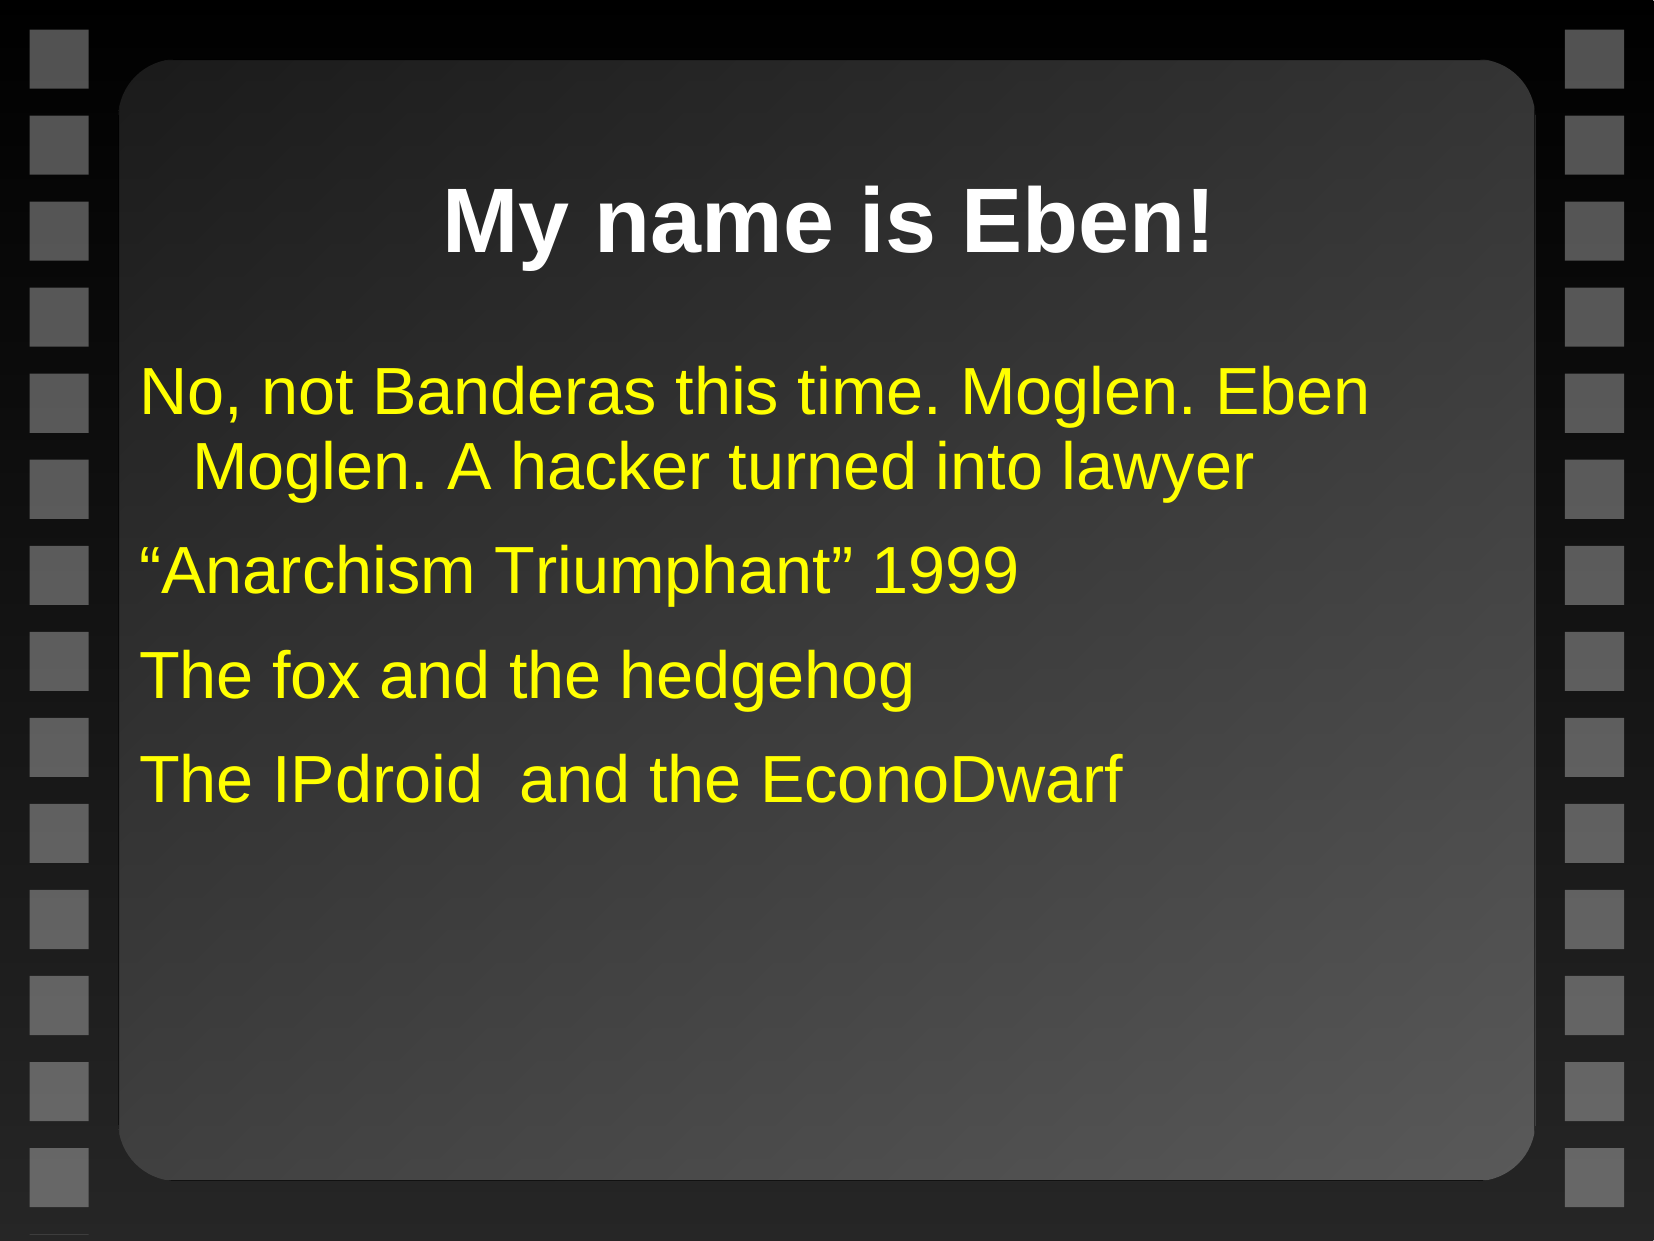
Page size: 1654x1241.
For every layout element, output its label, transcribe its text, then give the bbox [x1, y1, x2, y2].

list No, not Banderas this time. Moglen. Eben Moglen. A hacker turned into lawyer “Anarchism Triumphant” 1999 The fox and the hedgehog The IPdroid and the EconoDwarf [121, 354, 1534, 1127]
title My name is Eben! [123, 117, 1536, 325]
